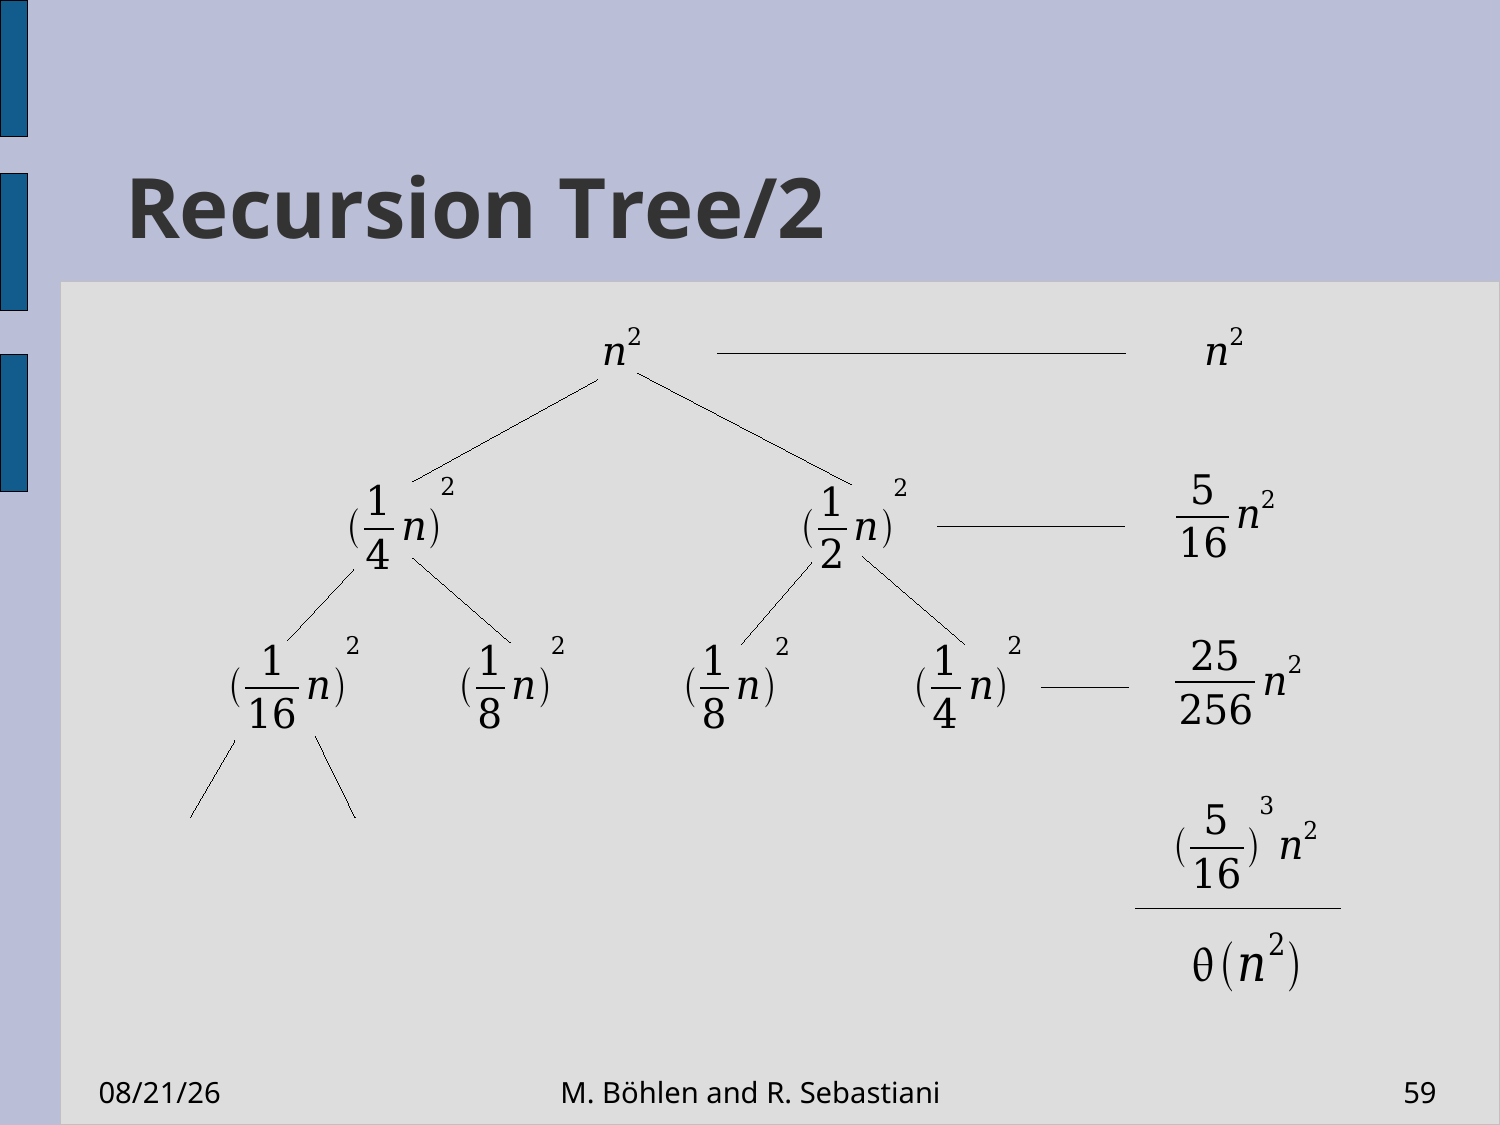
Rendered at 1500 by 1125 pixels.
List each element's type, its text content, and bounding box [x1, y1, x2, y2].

chart [1168, 791, 1324, 898]
chart [1196, 322, 1252, 375]
chart [453, 632, 573, 739]
chart [1168, 466, 1282, 568]
chart [1168, 631, 1307, 733]
chart [795, 474, 916, 579]
title Recursion Tree/2 [110, 67, 1392, 271]
chart [908, 631, 1030, 739]
chart [223, 631, 368, 739]
chart [1186, 927, 1308, 995]
chart [341, 472, 464, 580]
chart [594, 322, 650, 375]
chart [678, 632, 797, 739]
